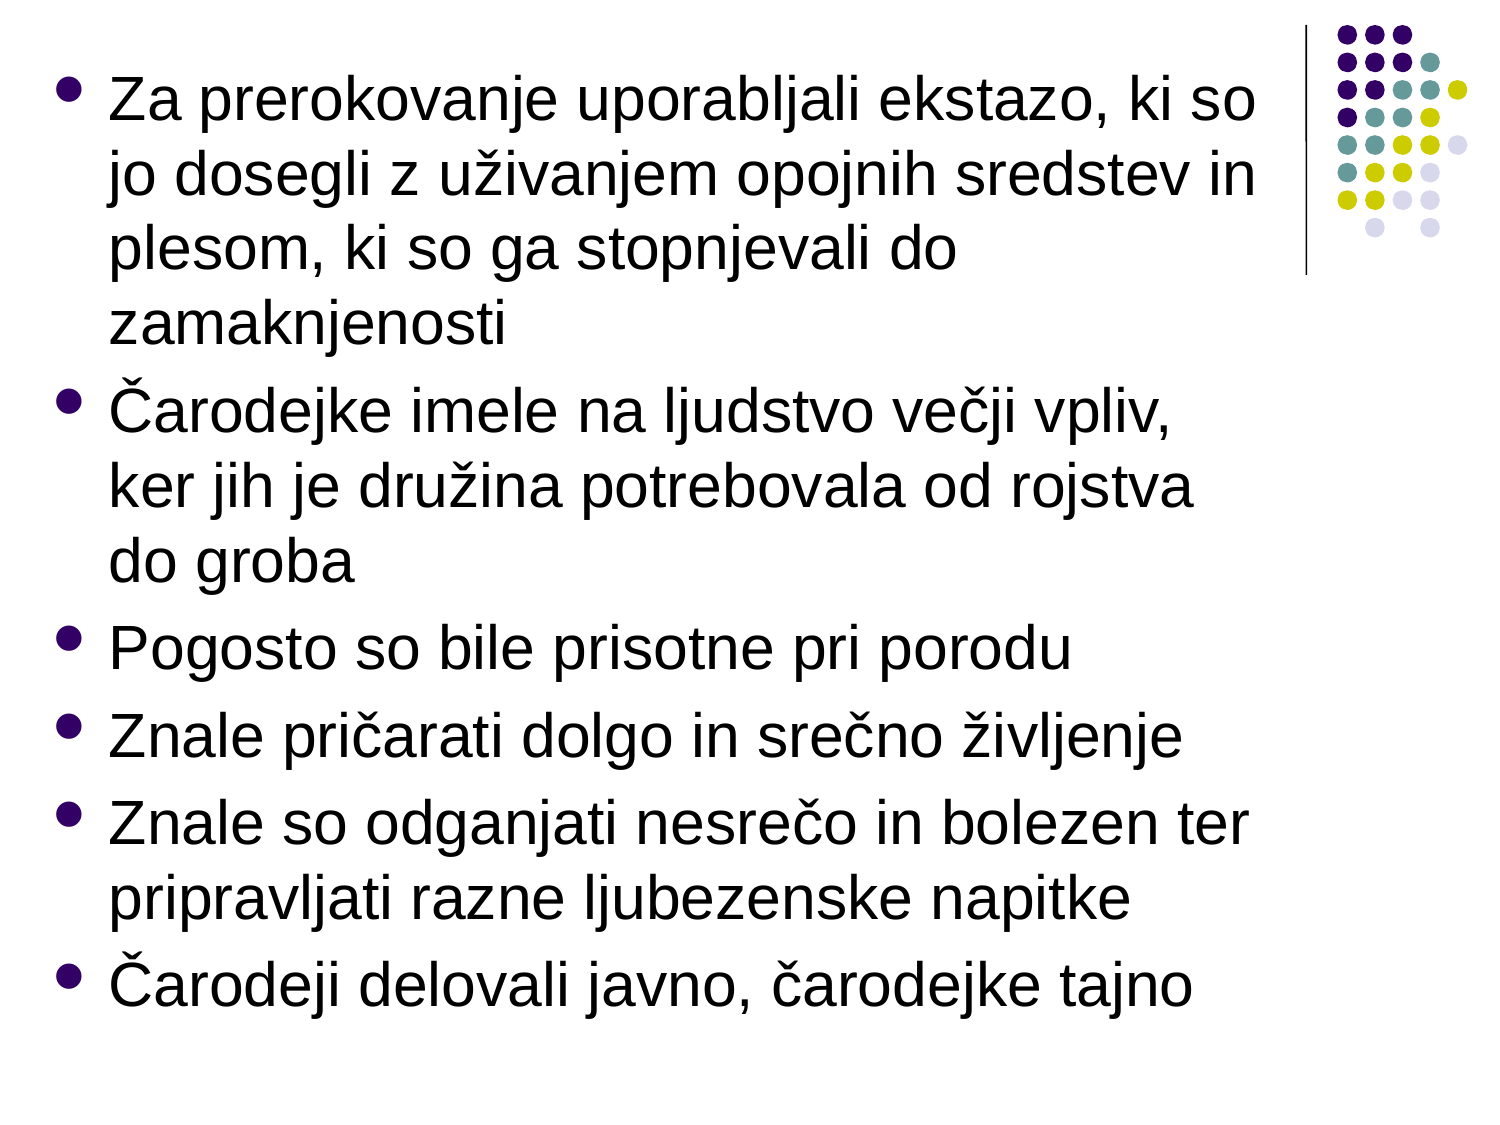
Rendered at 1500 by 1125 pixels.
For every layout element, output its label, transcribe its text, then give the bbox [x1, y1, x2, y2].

list Za prerokovanje uporabljali ekstazo, ki so jo dosegli z uživanjem opojnih sredstev in plesom, ki so ga stopnjevali do zamaknjenosti Čarodejke imele na ljudstvo večji vpliv, ker jih je družina potrebovala od rojstva do groba Pogosto so bile prisotne pri porodu Znale pričarati dolgo in srečno življenje Znale so odganjati nesrečo in bolezen ter pripravljati razne ljubezenske napitke Čarodeji delovali javno, čarodejke tajno [37, 50, 1275, 1063]
